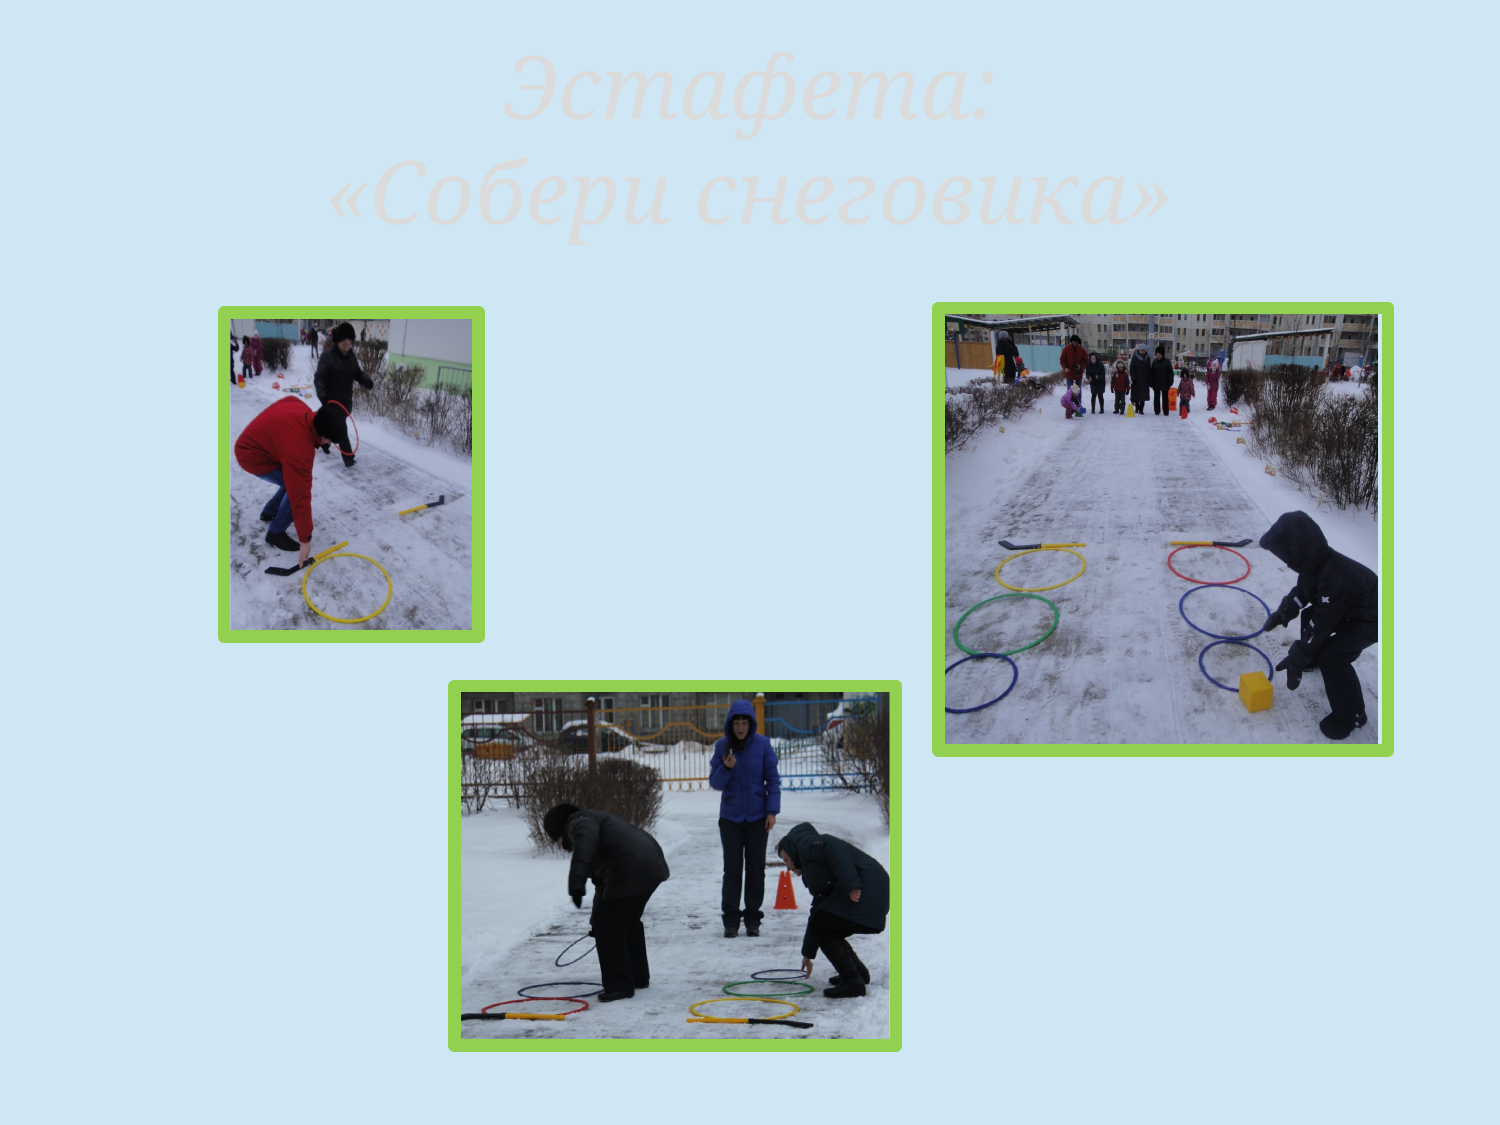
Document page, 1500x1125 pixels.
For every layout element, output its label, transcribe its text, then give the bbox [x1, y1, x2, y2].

picture [944, 314, 1382, 745]
picture [460, 692, 890, 1040]
title Эстафета: «Собери снеговика» [75, 24, 1425, 225]
picture [230, 318, 473, 631]
